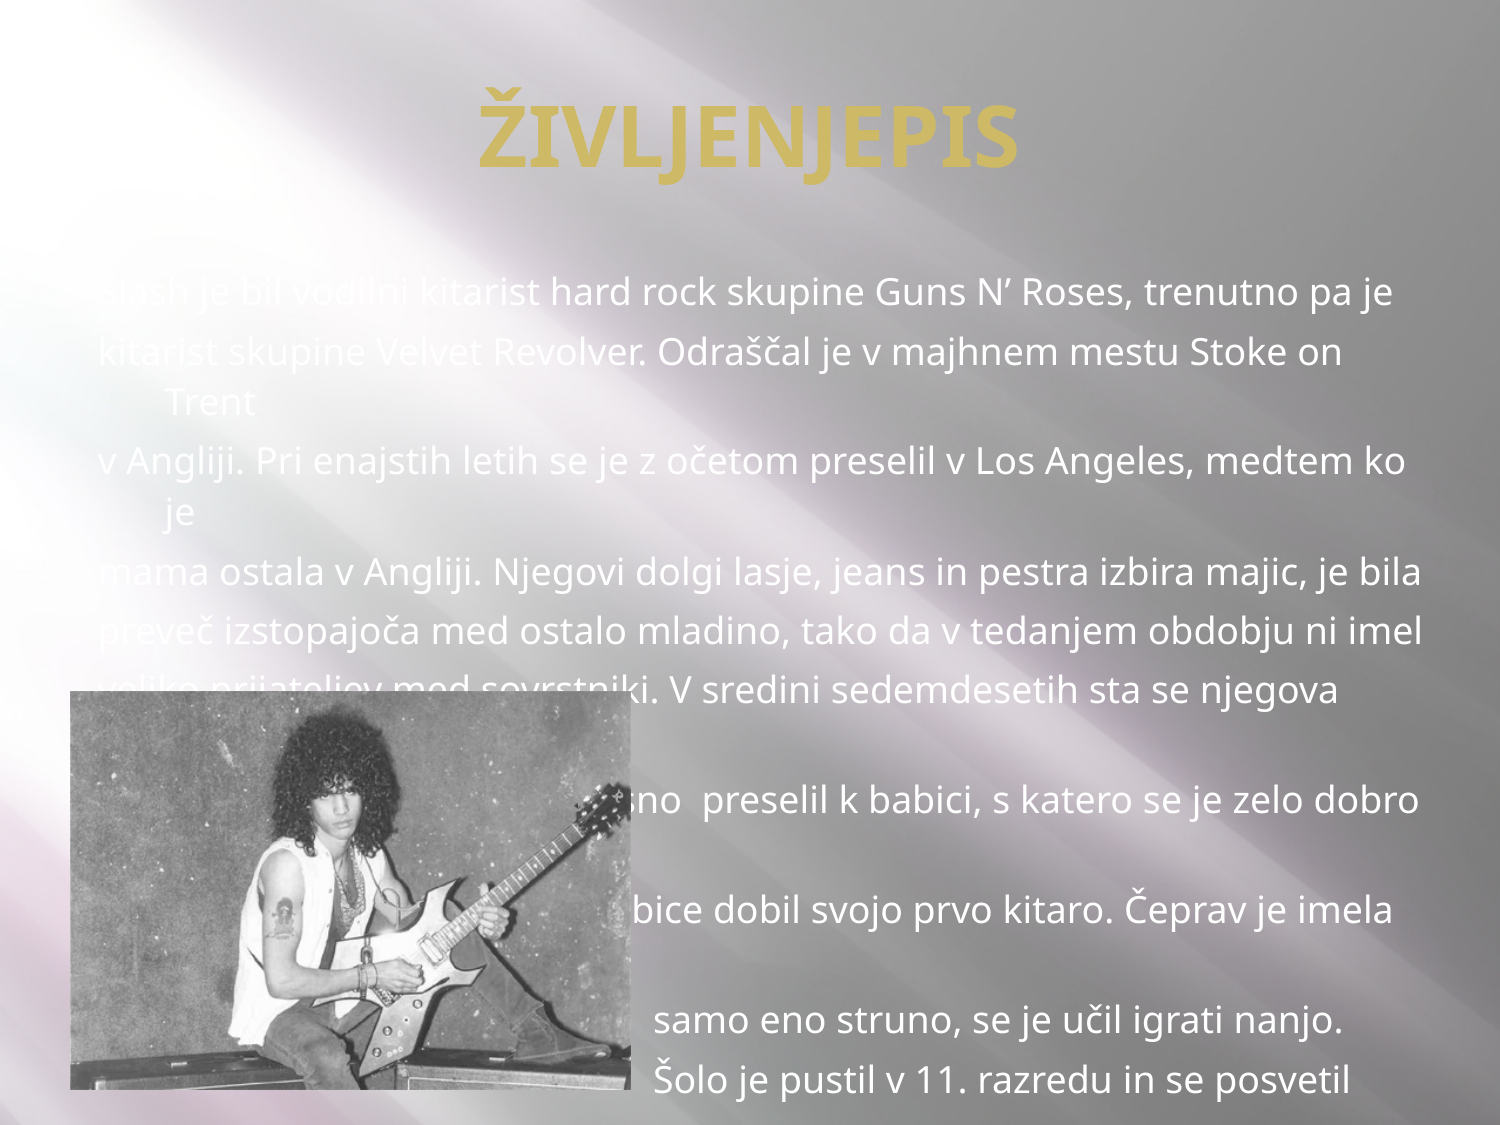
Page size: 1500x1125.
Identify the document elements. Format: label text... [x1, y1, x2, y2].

title ŽIVLJENJEPIS [75, 44, 1425, 233]
picture [0, 0, 1500, 1125]
list Slash je bil vodilni kitarist hard rock skupine Guns N’ Roses, trenutno pa je kitarist skupine Velvet Revolver. Odraščal je v majhnem mestu Stoke on Trent v Angliji. Pri enajstih letih se je z očetom preselil v Los Angeles, medtem ko je mama ostala v Angliji. Njegovi dolgi lasje, jeans in pestra izbira majic, je bila preveč izstopajoča med ostalo mladino, tako da v tedanjem obdobju ni imel veliko prijateljev med sovrstniki. V sredini sedemdesetih sta se njegova starša ločila, tako da se je Slash začasno preselil k babici, s katero se je zelo dobro razumel. V srednji šoli je od babice dobil svojo prvo kitaro. Čeprav je imela samo eno struno, se je učil igrati nanjo. Šolo je pustil v 11. razredu in se posvetil losangeleški glasbeni sceni. Kmalu je spoznal Stevena Adlerja, skupaj sta ustanovila skupino Road Crew in iskala dobrega pevca. [75, 262, 1425, 1036]
